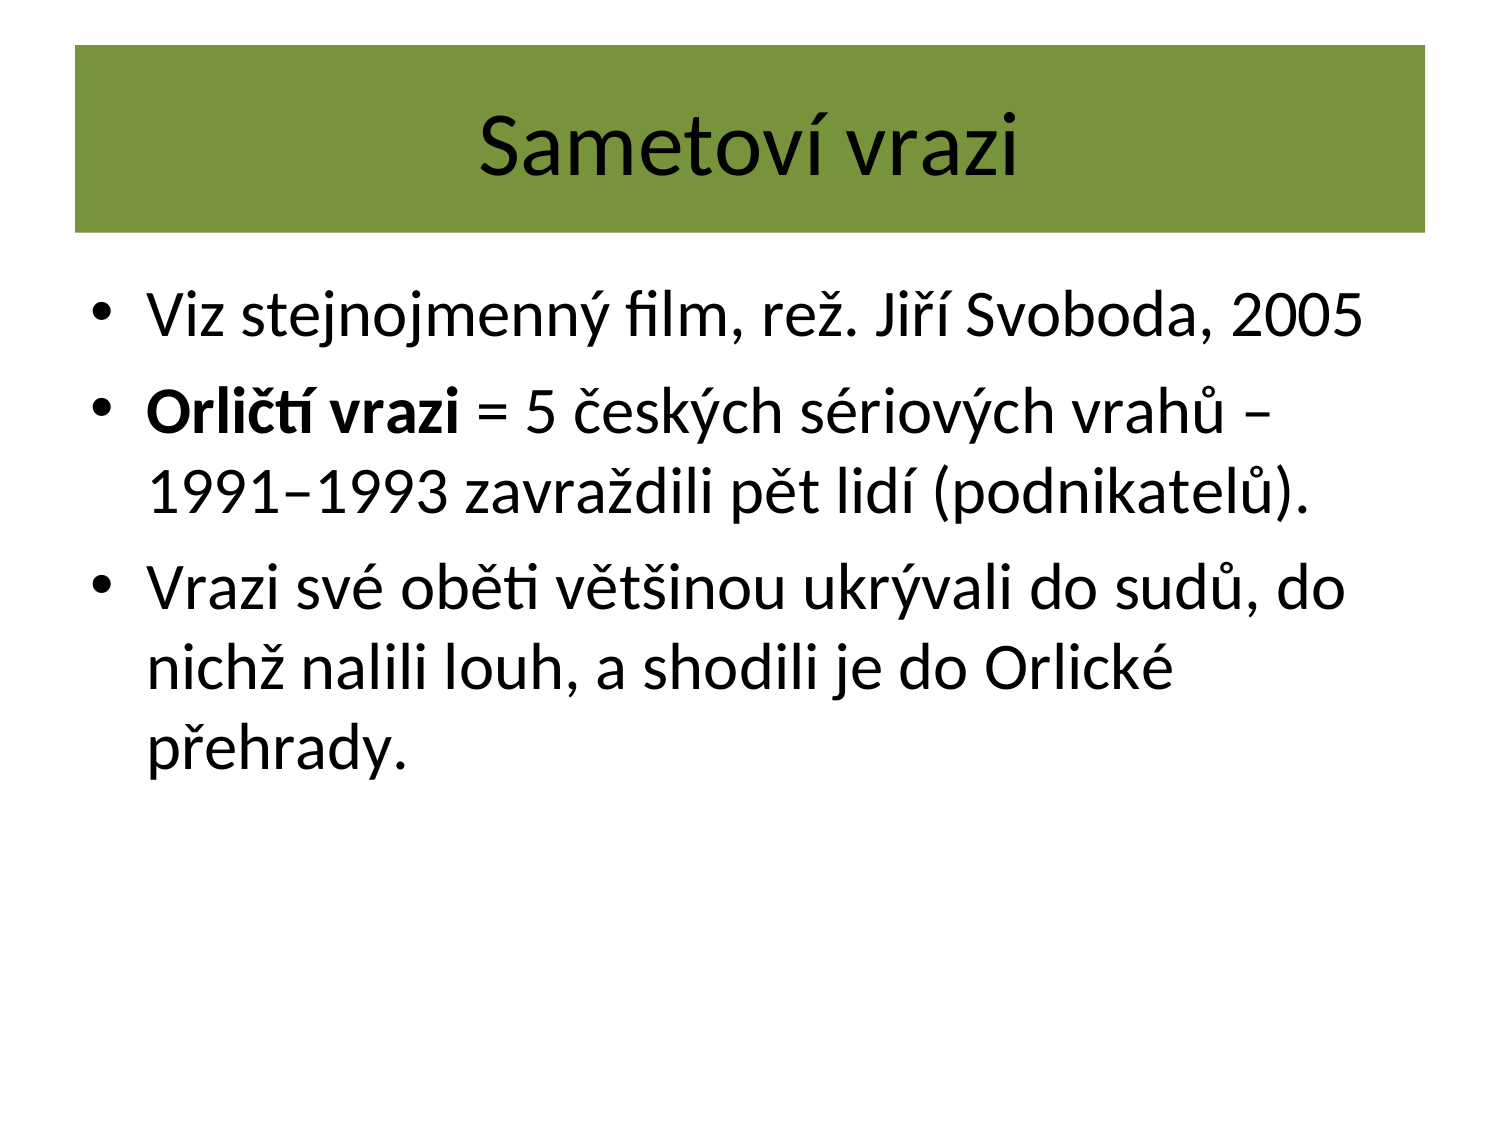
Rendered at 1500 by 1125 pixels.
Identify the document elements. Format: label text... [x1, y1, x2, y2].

title Sametoví vrazi [75, 45, 1426, 233]
list Viz stejnojmenný film, rež. Jiří Svoboda, 2005 Orličtí vrazi = 5 českých sériových vrahů – 1991–1993 zavraždili pět lidí (podnikatelů). Vrazi své oběti většinou ukrývali do sudů, do nichž nalili louh, a shodili je do Orlické přehrady. [75, 262, 1426, 1006]
